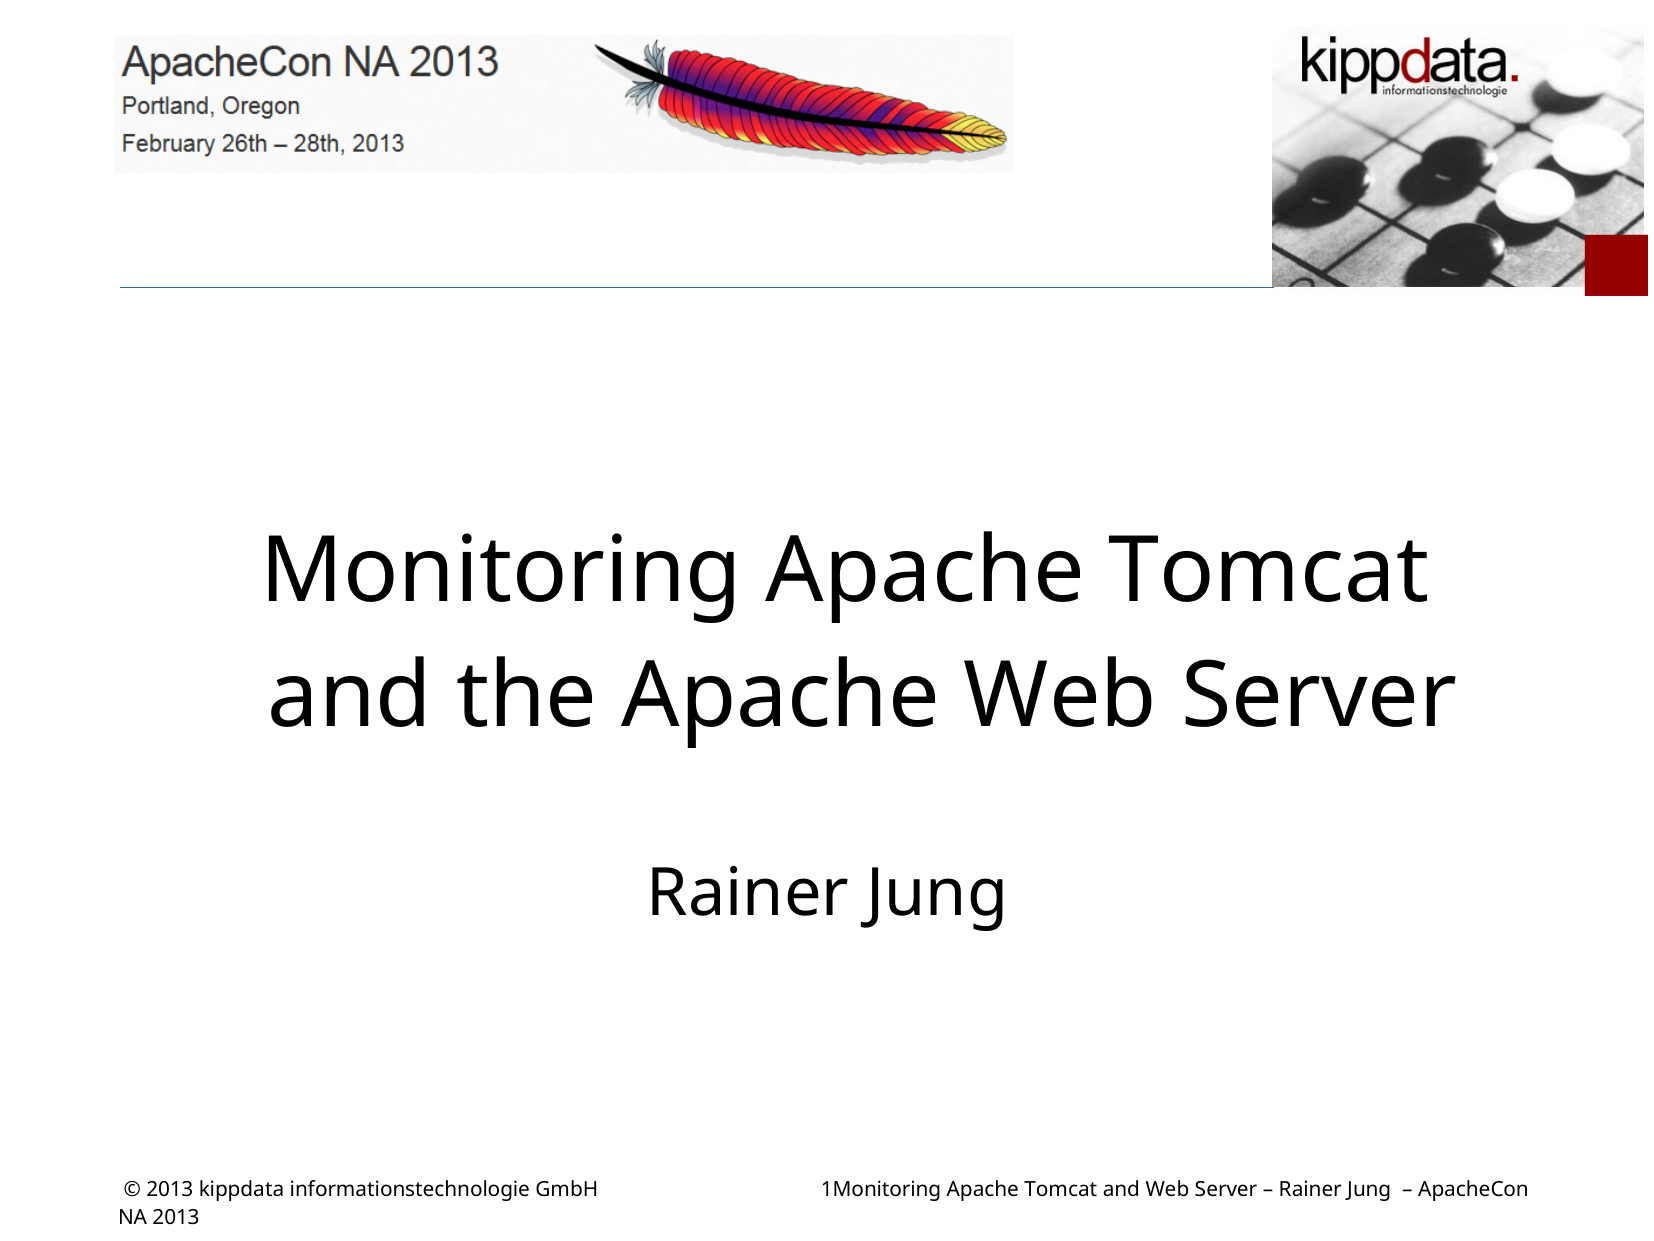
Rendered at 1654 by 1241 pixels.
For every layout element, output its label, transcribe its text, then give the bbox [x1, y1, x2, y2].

picture [114, 35, 1014, 173]
picture [1272, 5, 1648, 302]
subtitle Monitoring Apache Tomcat and the Apache Web Server Rainer Jung [121, 312, 1534, 1127]
